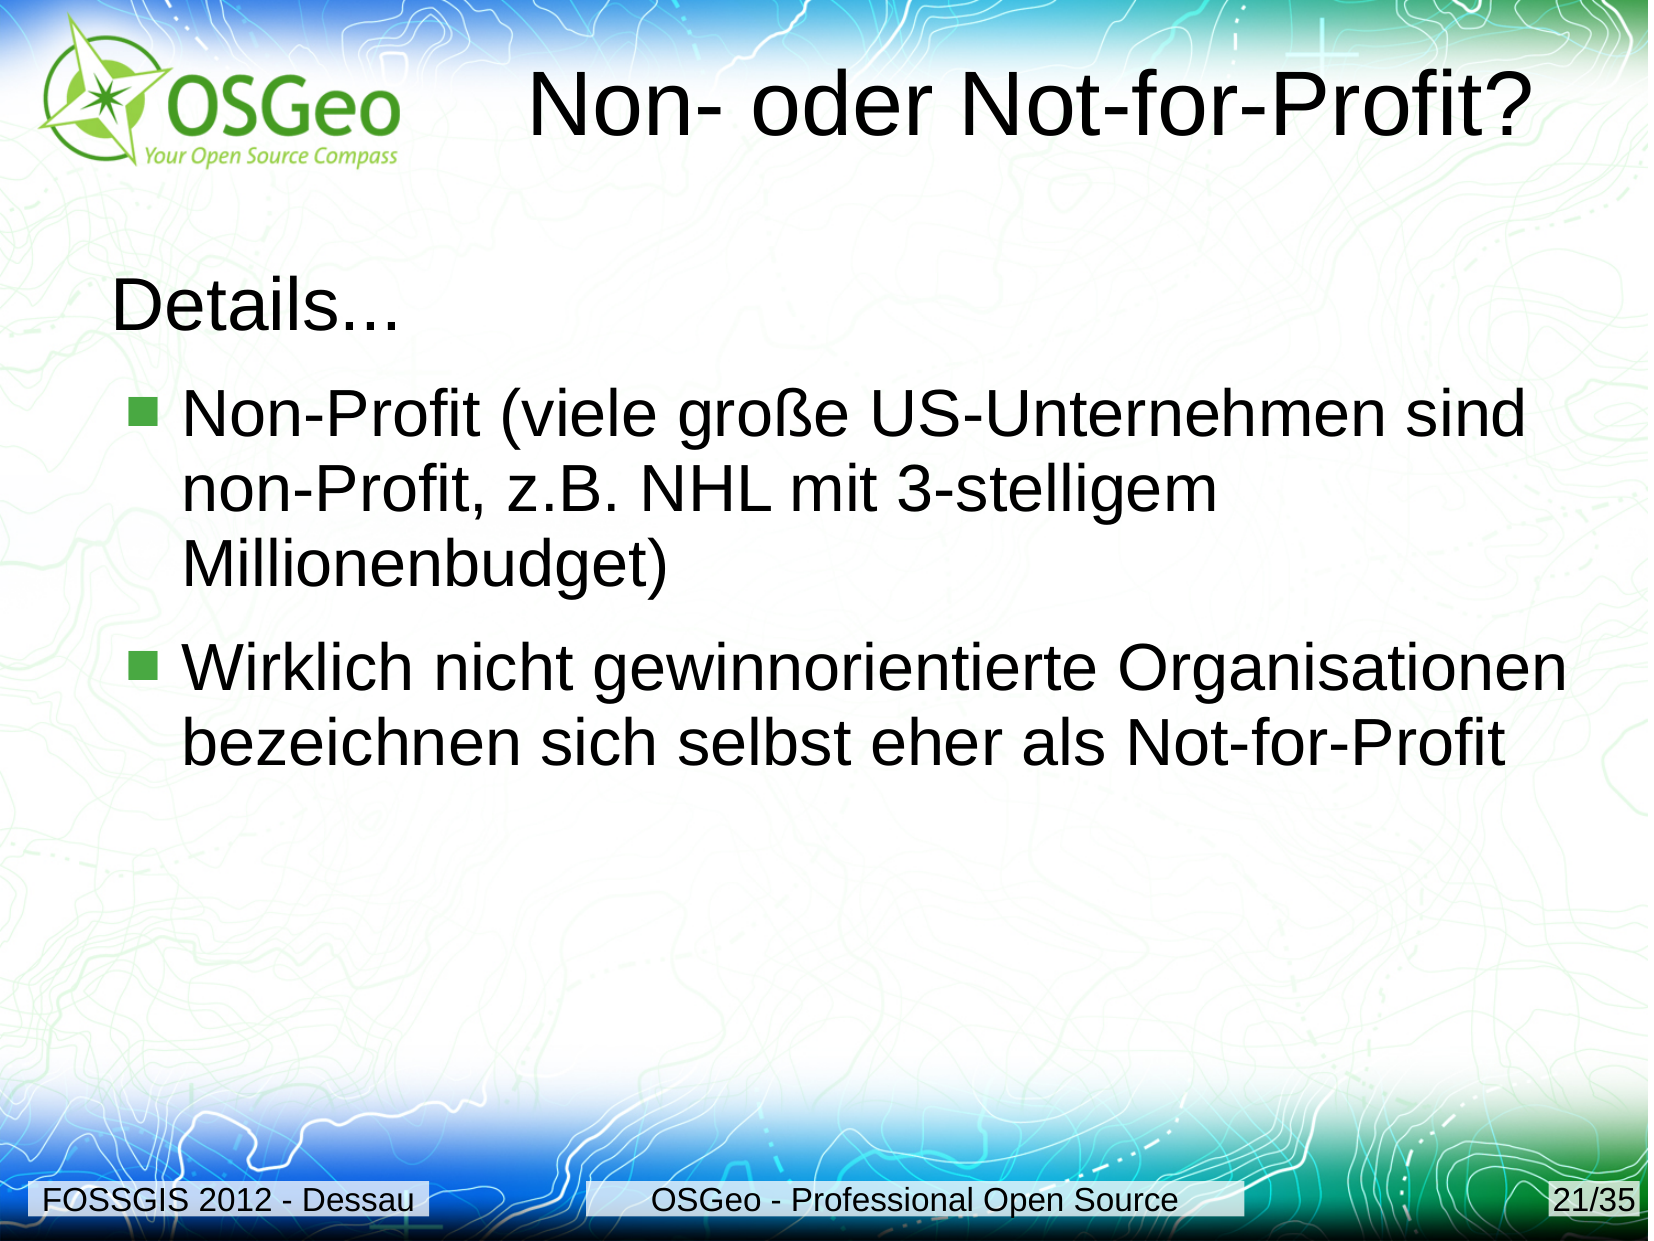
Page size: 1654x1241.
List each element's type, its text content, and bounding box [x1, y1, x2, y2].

list Details... Non-Profit (viele große US-Unternehmen sind non-Profit, z.B. NHL mit 3-stelligem Millionenbudget) Wirklich nicht gewinnorientierte Organisationen bezeichnen sich selbst eher als Not-for-Profit [110, 262, 1595, 1055]
title Non- oder Not-for-Profit? [430, 29, 1536, 178]
picture [0, 0, 1648, 1241]
